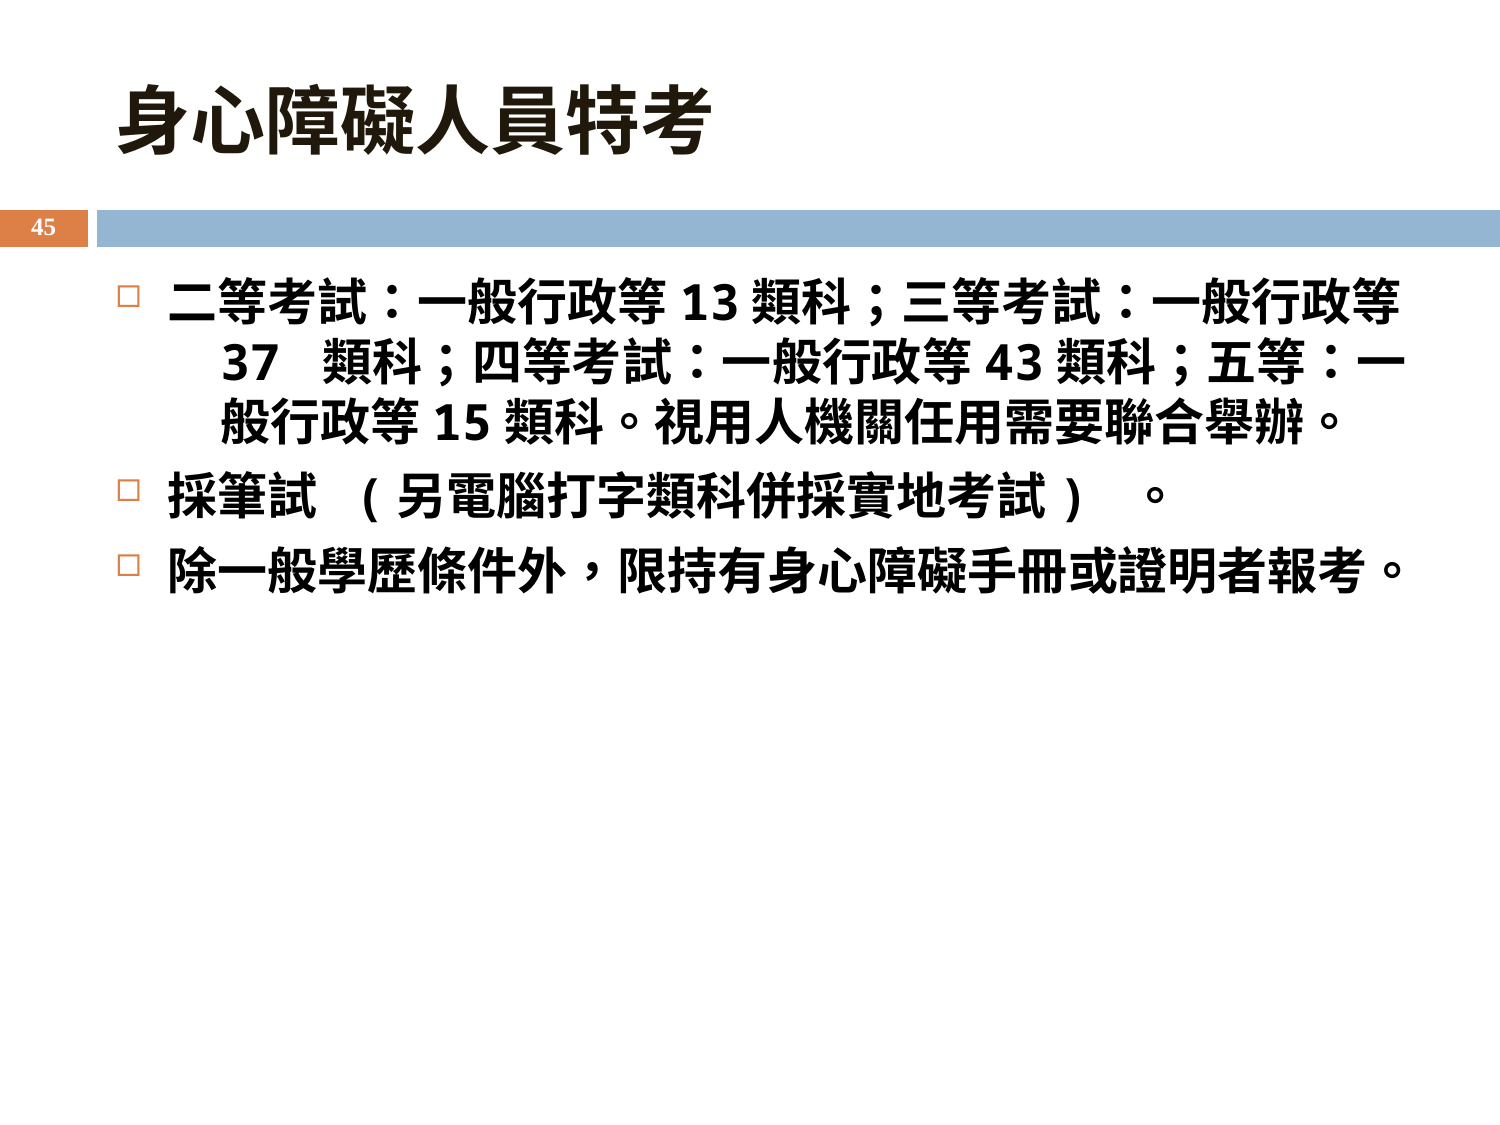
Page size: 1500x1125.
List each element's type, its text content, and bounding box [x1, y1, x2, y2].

list 二等考試：一般行政等13類科；三等考試：一般行政等37 類科；四等考試：一般行政等43類科；五等：一般行政等15類科。視用人機關任用需要聯合舉辦。 採筆試 (另電腦打字類科併採實地考試) 。 除一般學歷條件外，限持有身心障礙手冊或證明者報考。 [100, 262, 1438, 1000]
text_box 44 [0, 208, 88, 249]
title 身心障礙人員特考 [100, 37, 1438, 201]
